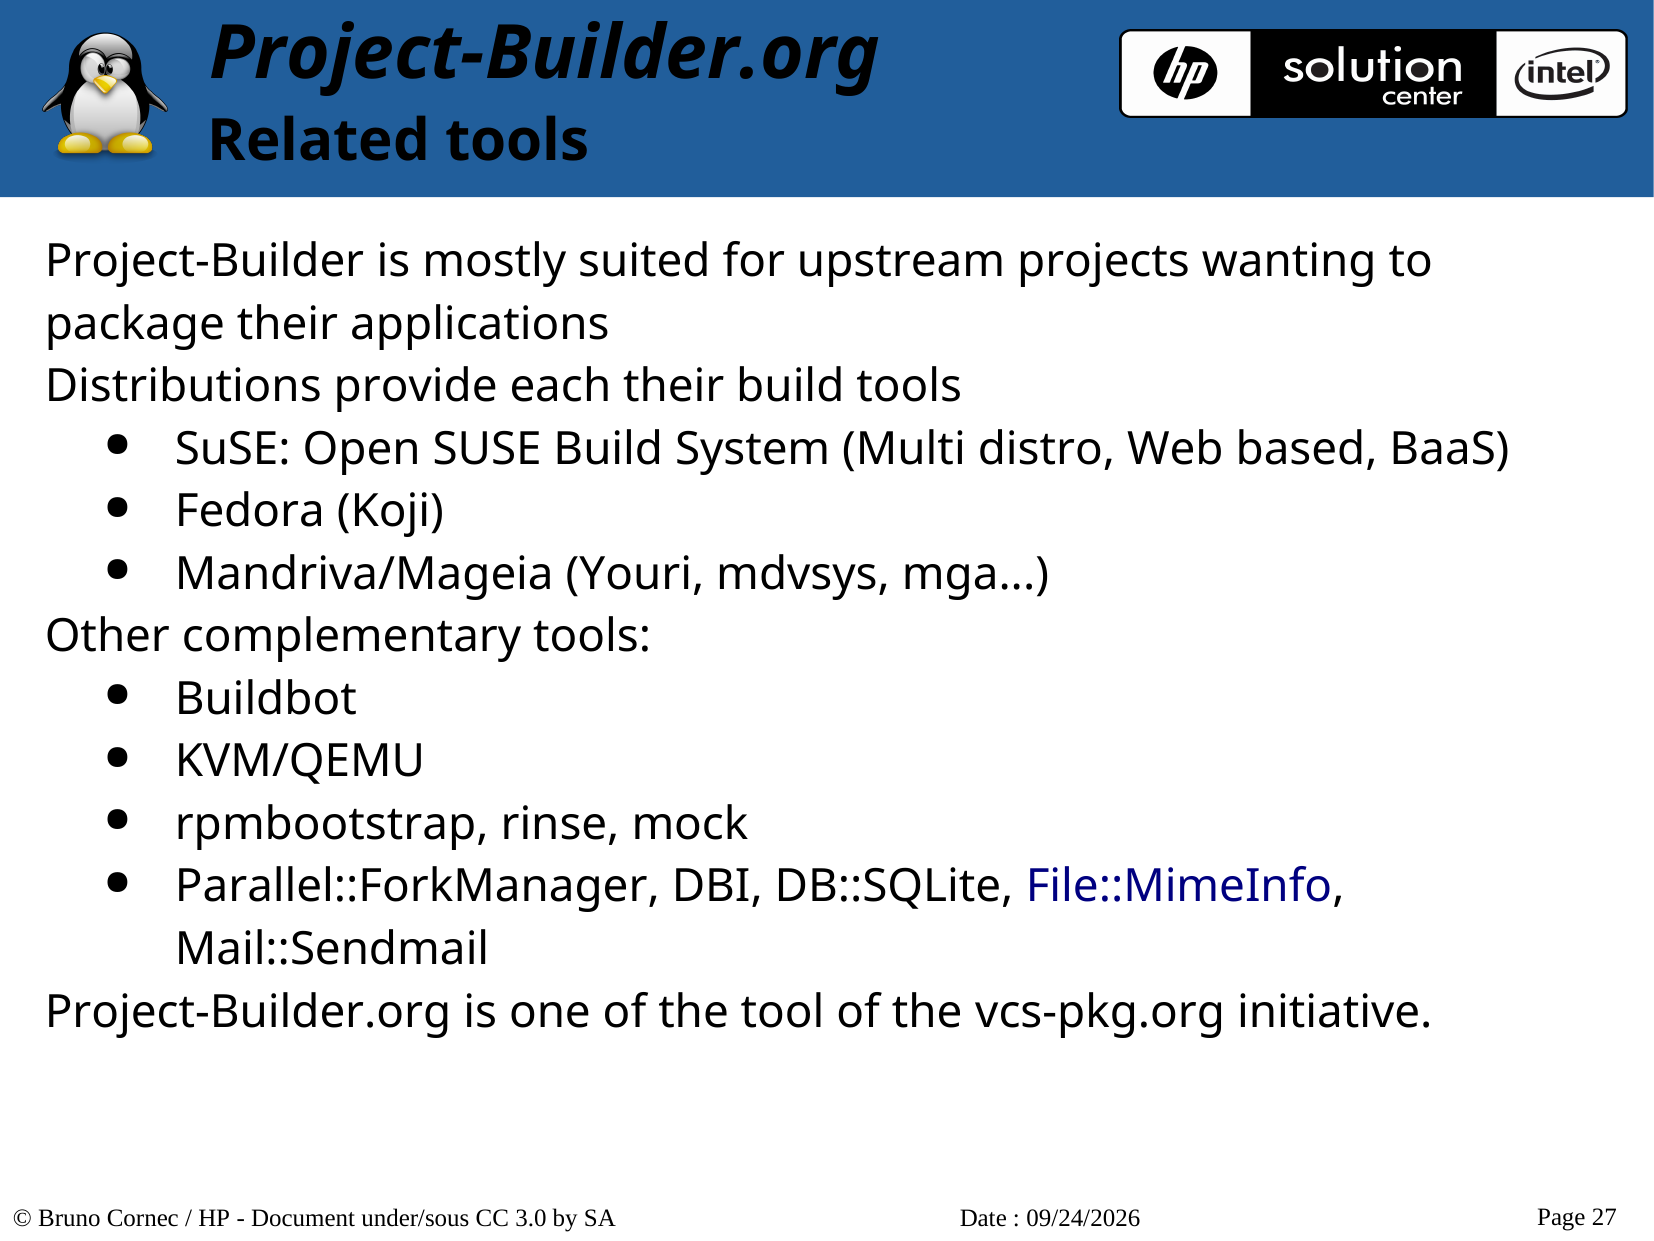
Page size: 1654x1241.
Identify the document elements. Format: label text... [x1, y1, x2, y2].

picture [1119, 29, 1628, 118]
picture [42, 29, 168, 167]
title Related tools [207, 59, 1177, 221]
text_box Project-Builder is mostly suited for upstream projects wanting to package their applications Distributions provide each their build tools SuSE: Open SUSE Build System (Multi distro, Web based, BaaS) Fedora (Koji) Mandriva/Mageia (Youri, mdvsys, mga...) Other complementary tools: Buildbot KVM/QEMU rpmbootstrap, rinse, mock Parallel::ForkManager, DBI, DB::SQLite, File::MimeInfo, Mail::Sendmail Project-Builder.org is one of the tool of the vcs-pkg.org initiative. [44, 227, 1624, 1148]
